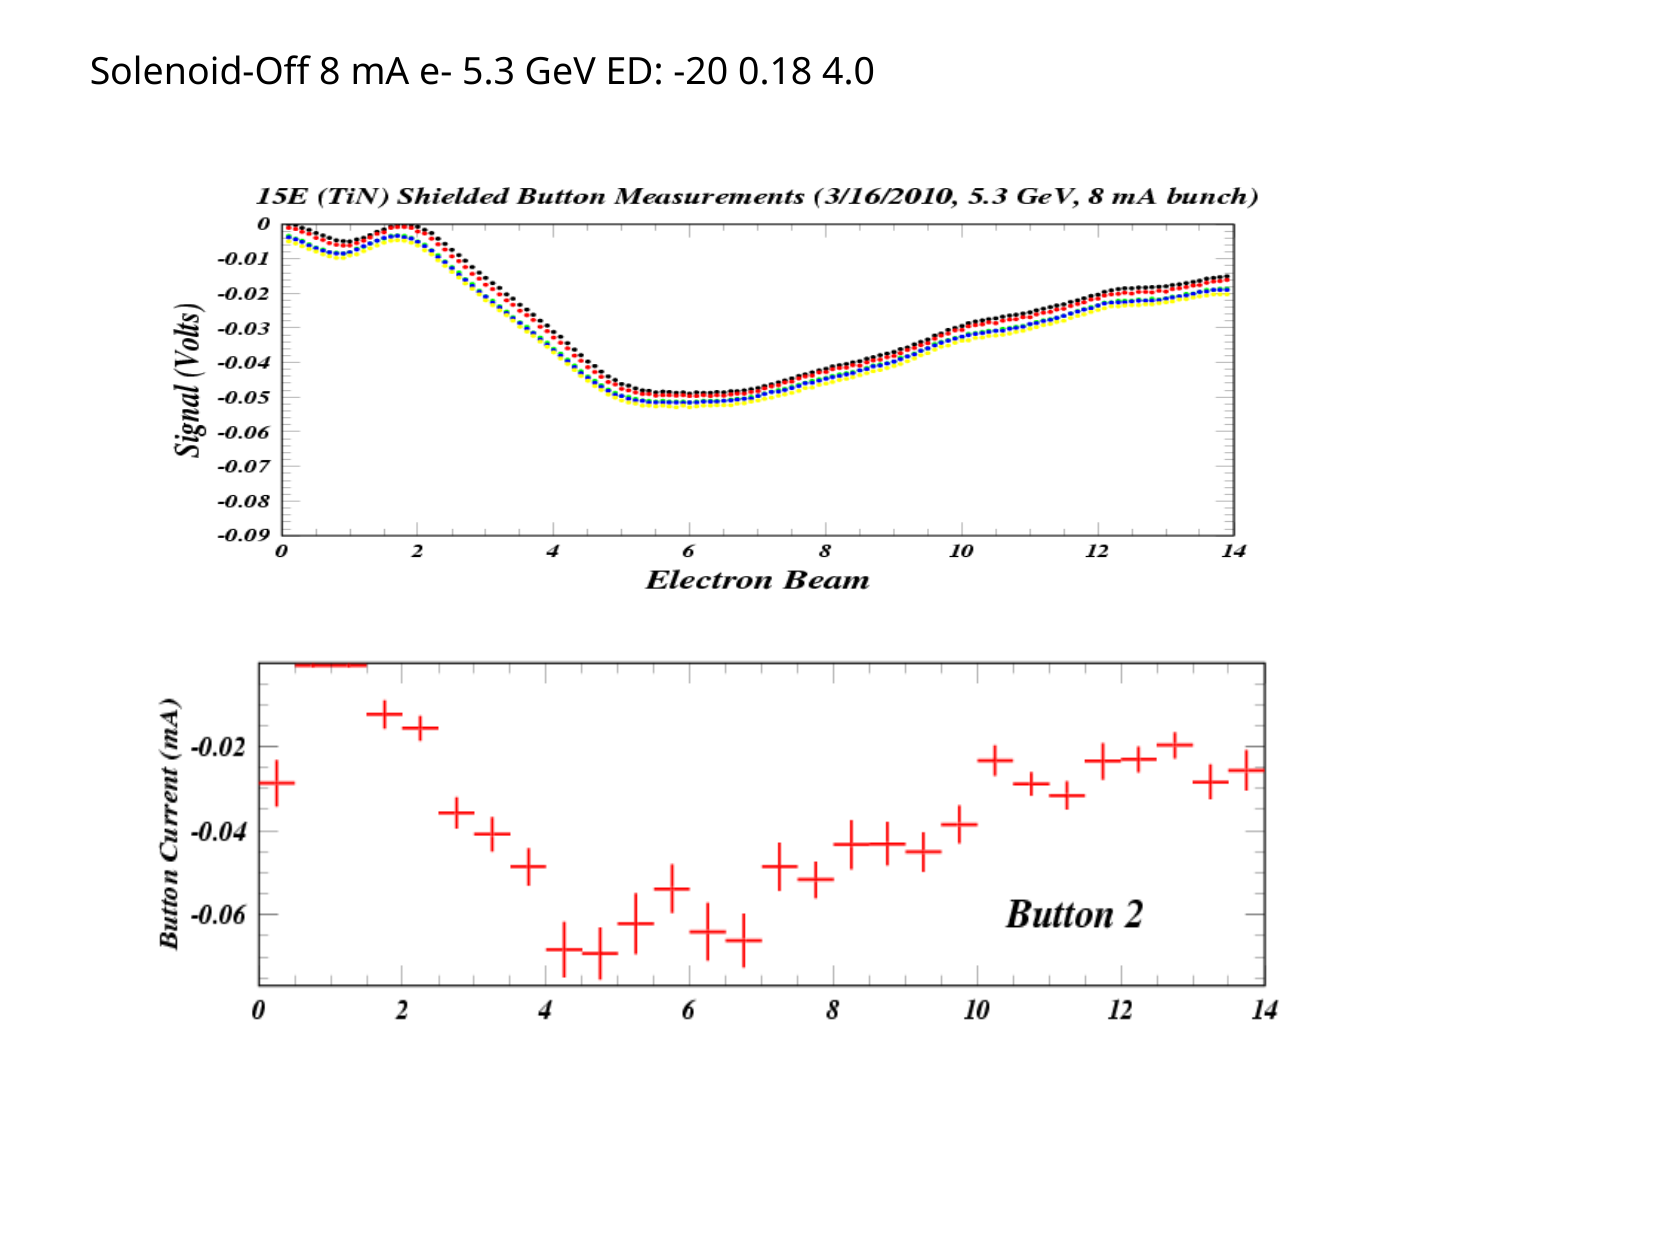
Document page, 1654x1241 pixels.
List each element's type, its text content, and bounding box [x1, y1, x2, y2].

text_box Solenoid-Off 8 mA e- 5.3 GeV ED: -20 0.18 4.0 [75, 37, 1051, 97]
picture [150, 187, 1357, 601]
picture [143, 637, 1351, 1035]
